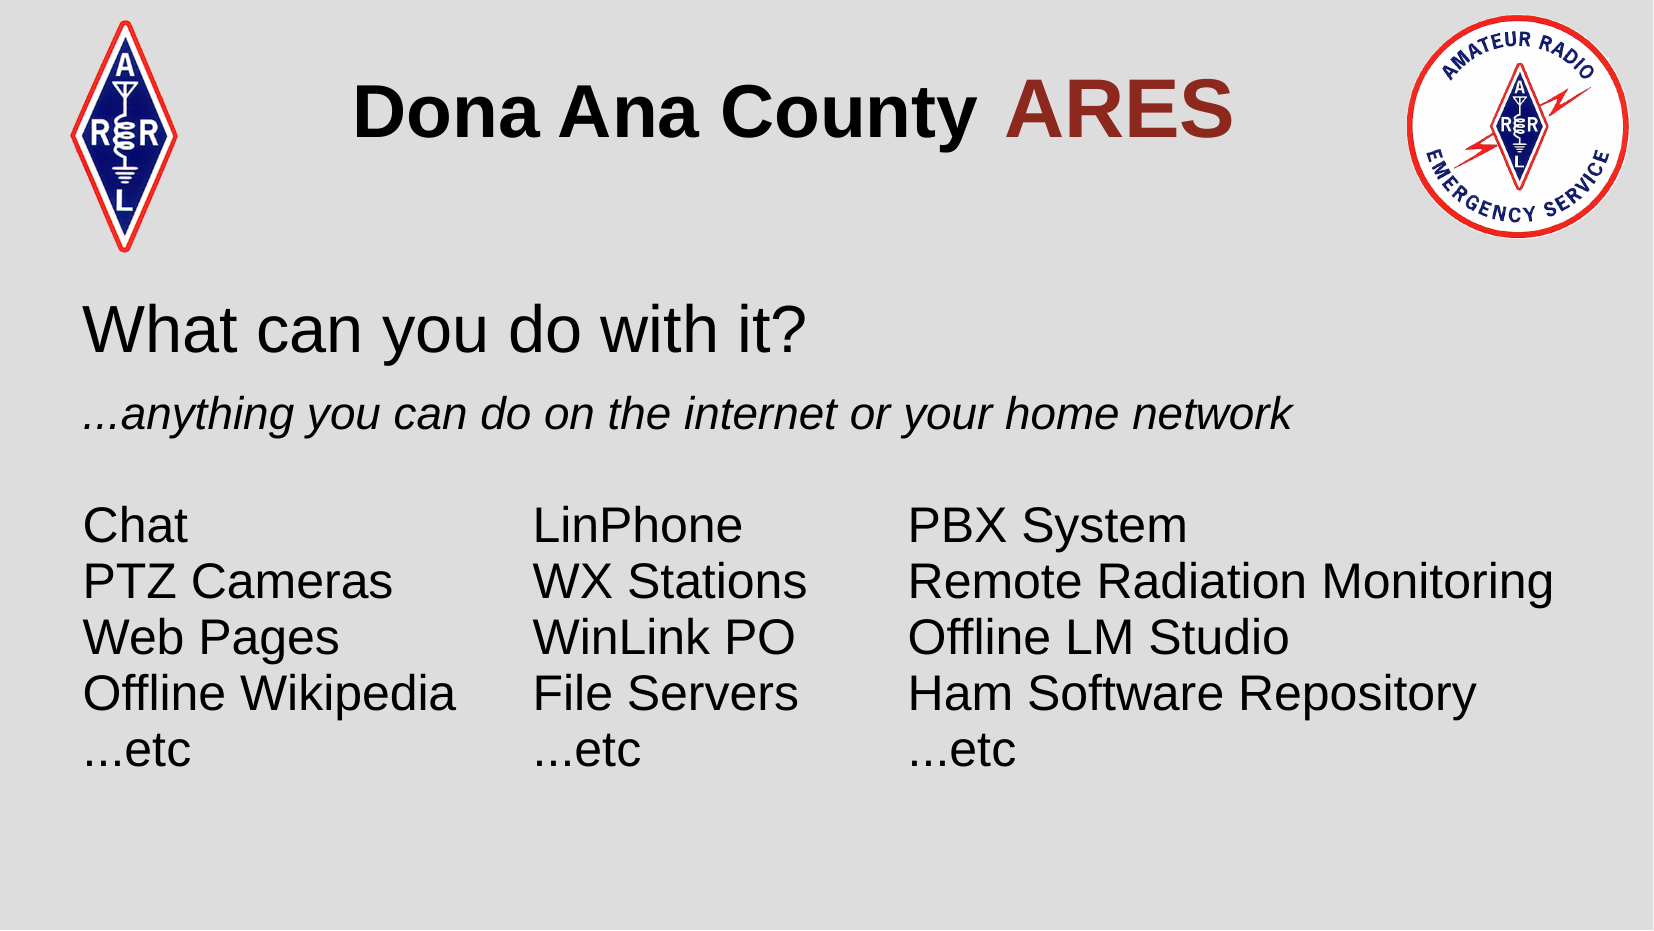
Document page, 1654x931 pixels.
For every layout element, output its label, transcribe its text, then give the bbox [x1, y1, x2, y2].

subtitle What can you do with it? ...anything you can do on the internet or your home network Chat LinPhone PBX System PTZ Cameras WX Stations Remote Radiation Monitoring Web Pages WinLink PO Offline LM Studio Offline Wikipedia File Servers Ham Software Repository ...etc ...etc ...etc [82, 281, 1598, 917]
picture [1390, 0, 1643, 250]
title Dona Ana County ARES [209, 21, 1390, 190]
picture [38, 9, 209, 265]
